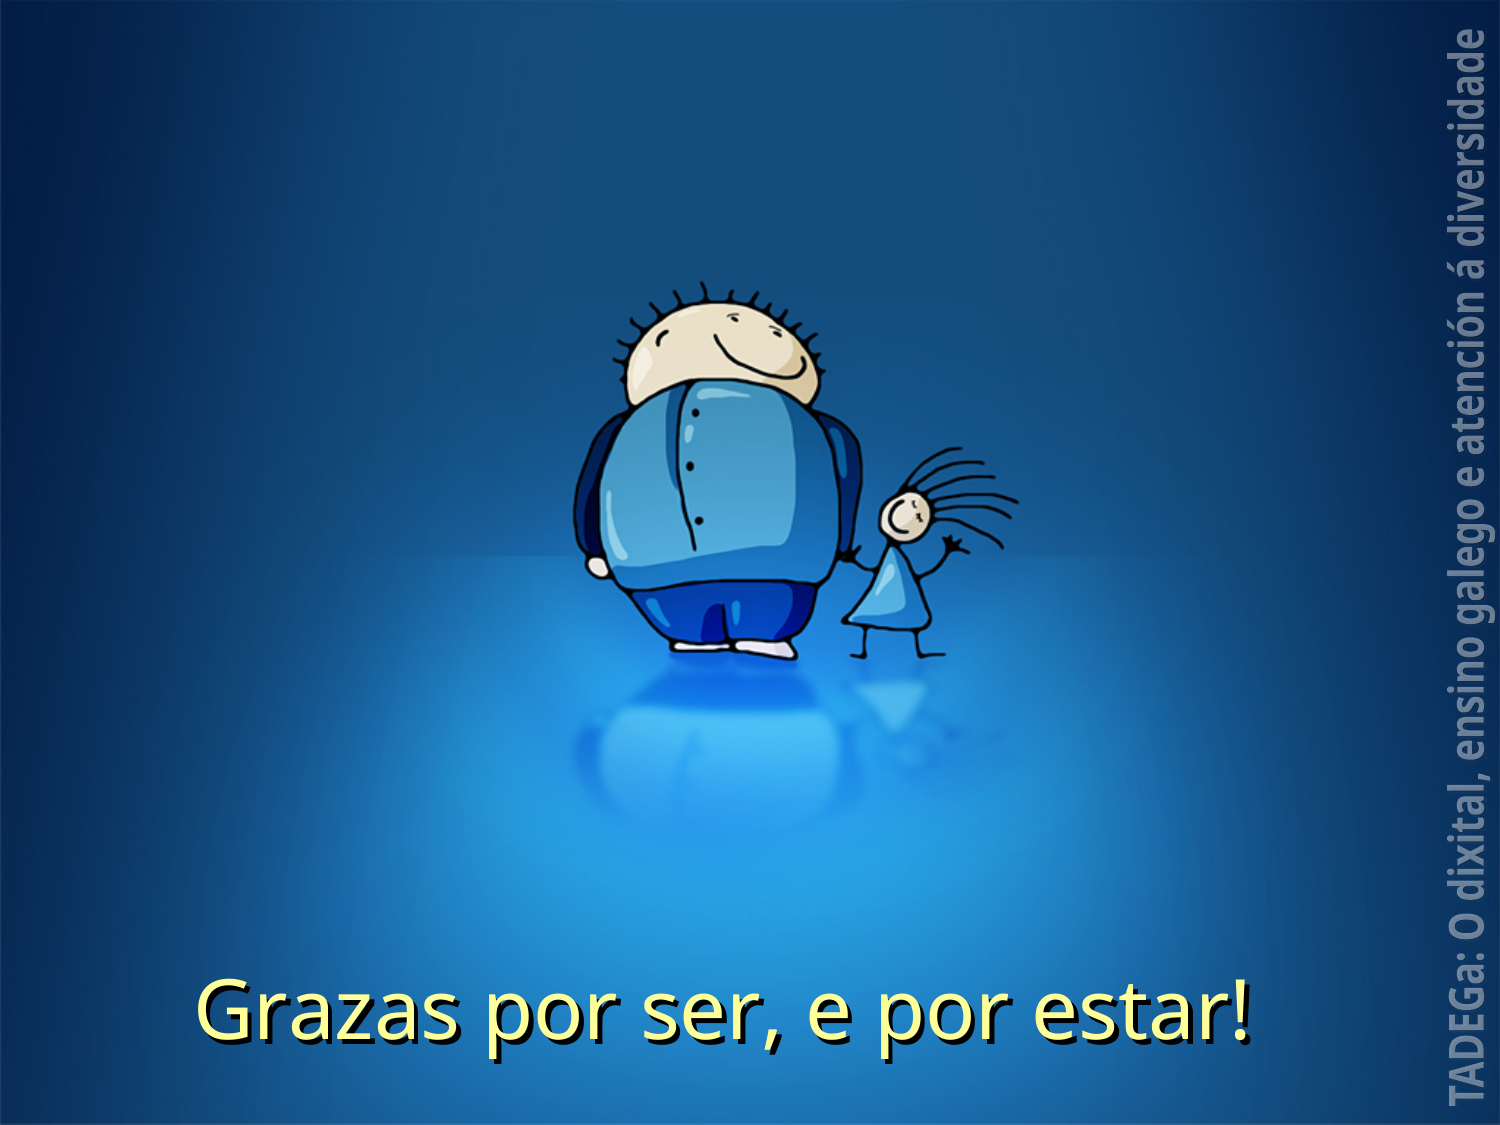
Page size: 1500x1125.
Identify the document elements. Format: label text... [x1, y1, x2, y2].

picture [0, 0, 1500, 1125]
title Grazas por ser, e por estar! [88, 944, 1359, 1068]
